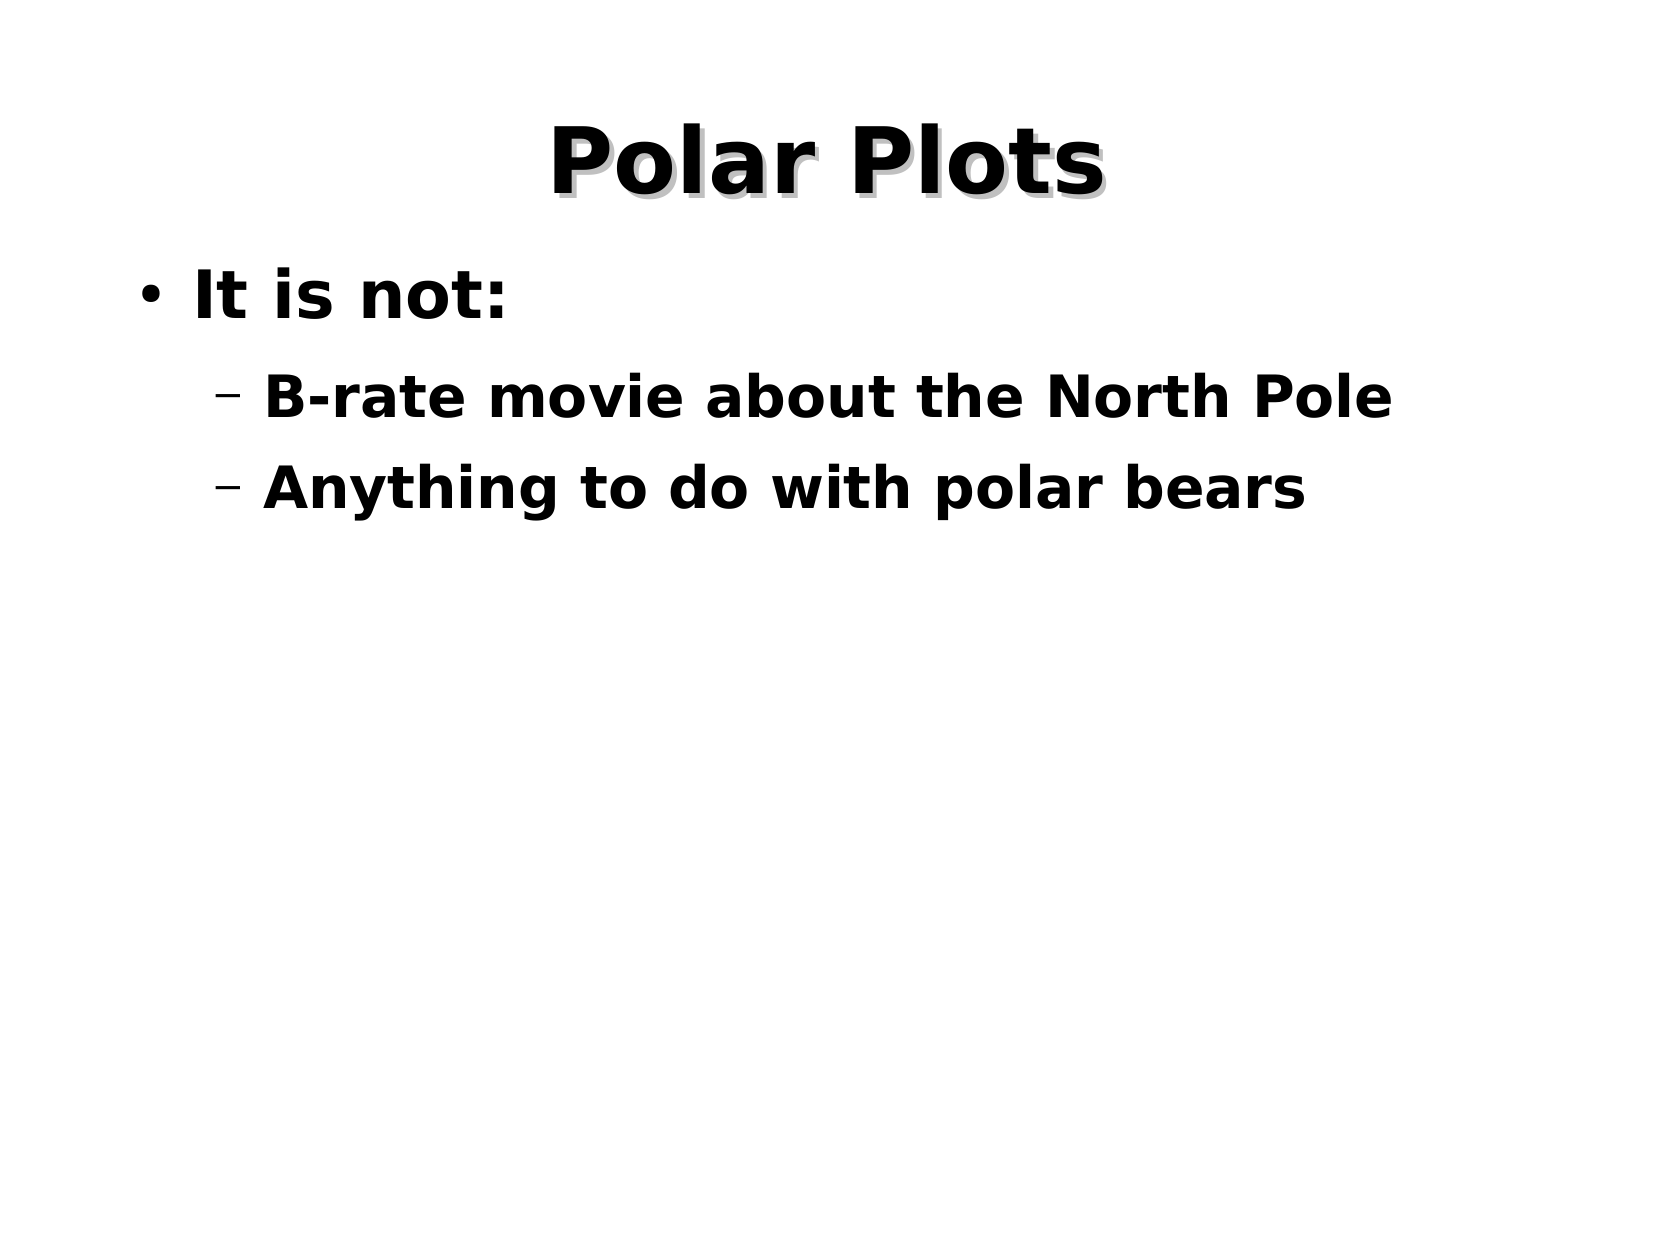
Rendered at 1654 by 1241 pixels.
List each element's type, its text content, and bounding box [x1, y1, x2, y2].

list It is not: B-rate movie about the North Pole Anything to do with polar bears [121, 256, 1533, 1038]
title Polar Plots [121, 98, 1533, 226]
